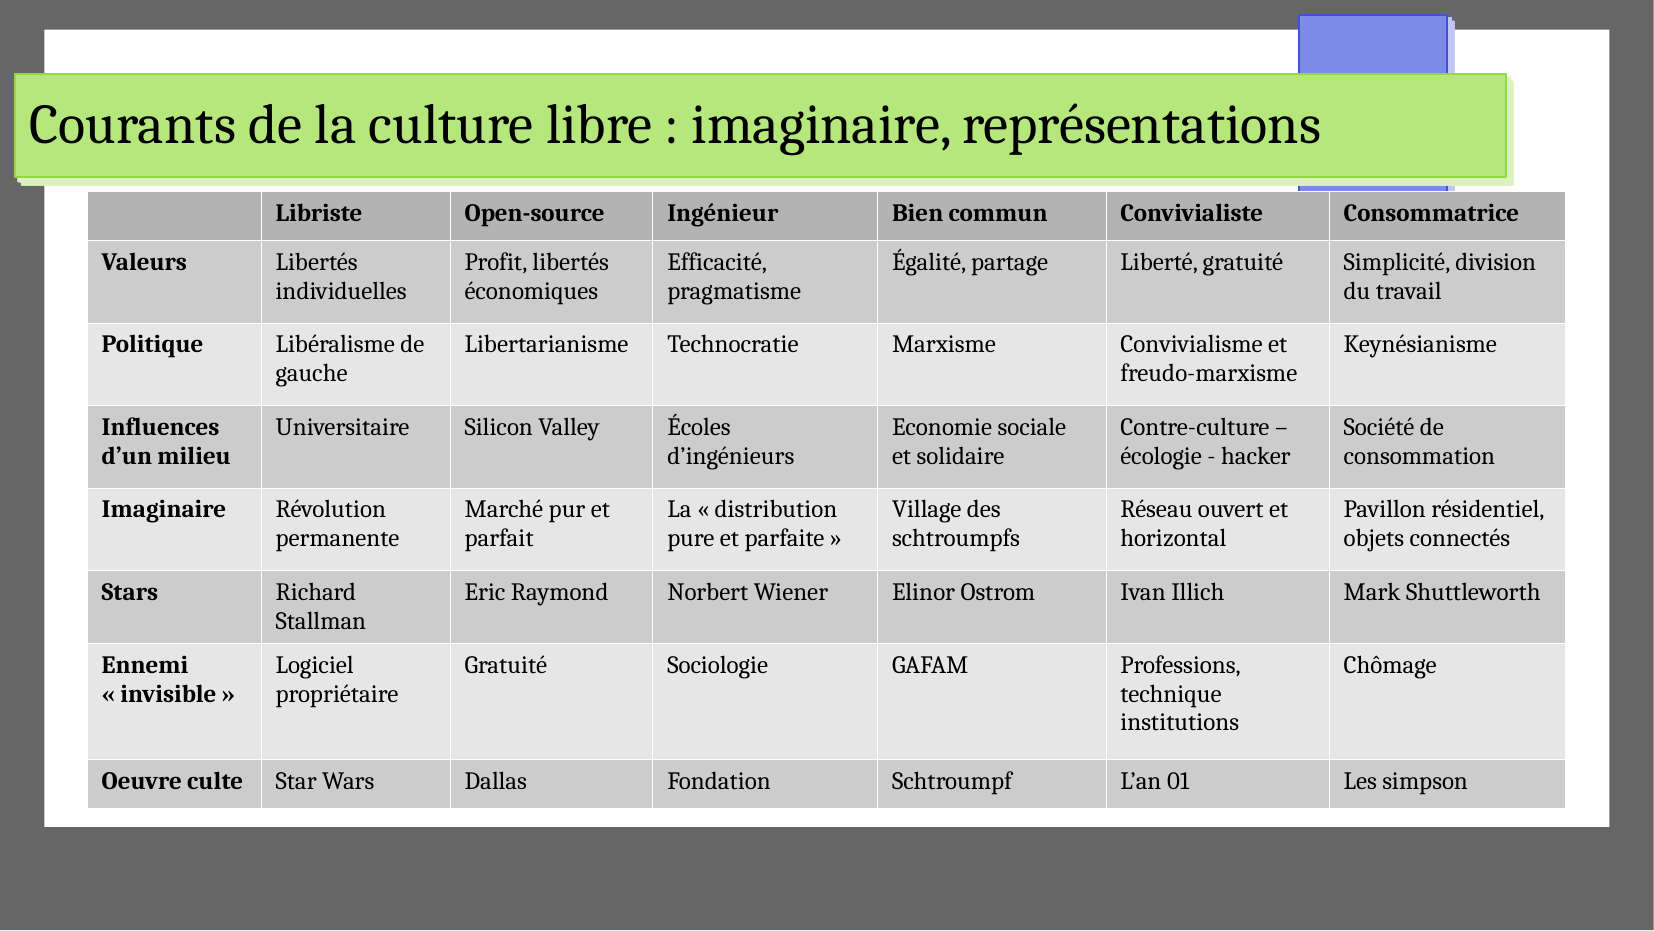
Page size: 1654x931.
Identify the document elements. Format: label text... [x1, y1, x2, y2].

table_cell Les simpson [1330, 760, 1565, 808]
table_cell Universitaire [262, 406, 450, 488]
table_cell Chômage [1330, 644, 1565, 759]
table_cell Fondation [653, 760, 877, 808]
table_cell La « distribution pure et parfaite » [653, 489, 877, 570]
table_cell Réseau ouvert et horizontal [1107, 489, 1329, 570]
table_cell L’an 01 [1107, 760, 1329, 808]
table_cell Silicon Valley [451, 406, 652, 488]
table_cell Libertés individuelles [262, 241, 450, 323]
table_cell Valeurs [88, 241, 261, 323]
table_cell Professions, technique institutions [1107, 644, 1329, 759]
table_cell Keynésianisme [1330, 324, 1565, 405]
table_cell Efficacité, pragmatisme [653, 241, 877, 323]
table_cell Norbert Wiener [653, 571, 877, 643]
table_header Bien commun [878, 192, 1106, 240]
table_cell Elinor Ostrom [878, 571, 1106, 643]
table_cell Stars [88, 571, 261, 643]
table_cell Ennemi « invisible » [88, 644, 261, 759]
table_cell Libéralisme de gauche [262, 324, 450, 405]
table_cell Eric Raymond [451, 571, 652, 643]
table_header Libriste [262, 192, 450, 240]
table_cell Logiciel propriétaire [262, 644, 450, 759]
table_cell Dallas [451, 760, 652, 808]
table_cell Marché pur et parfait [451, 489, 652, 570]
table_cell Sociologie [653, 644, 877, 759]
table_cell Écoles d’ingénieurs [653, 406, 877, 488]
table_cell Politique [88, 324, 261, 405]
table_cell Influences d’un milieu [88, 406, 261, 488]
table_cell Gratuité [451, 644, 652, 759]
table_cell Société de consommation [1330, 406, 1565, 488]
table_header [88, 192, 261, 240]
table_cell Simplicité, division du travail [1330, 241, 1565, 323]
table_cell Oeuvre culte [88, 760, 261, 808]
table_cell Convivialisme et freudo-marxisme [1107, 324, 1329, 405]
table_cell Liberté, gratuité [1107, 241, 1329, 323]
table_cell Schtroumpf [878, 760, 1106, 808]
table_cell Profit, libertés économiques [451, 241, 652, 323]
table_cell GAFAM [878, 644, 1106, 759]
title Courants de la culture libre : imaginaire, représentations [29, 60, 1565, 191]
table_cell Mark Shuttleworth [1330, 571, 1565, 643]
table_cell Village des schtroumpfs [878, 489, 1106, 570]
table_header Convivialiste [1107, 192, 1329, 240]
table_cell Richard Stallman [262, 571, 450, 643]
table_cell Libertarianisme [451, 324, 652, 405]
table_header Open-source [451, 192, 652, 240]
table_cell Technocratie [653, 324, 877, 405]
table_cell Economie sociale et solidaire [878, 406, 1106, 488]
table_cell Marxisme [878, 324, 1106, 405]
table_header Ingénieur [653, 192, 877, 240]
table_cell Imaginaire [88, 489, 261, 570]
table_cell Ivan Illich [1107, 571, 1329, 643]
table_cell Révolution permanente [262, 489, 450, 570]
table_cell Pavillon résidentiel, objets connectés [1330, 489, 1565, 570]
table_header Consommatrice [1330, 192, 1565, 240]
table_cell Contre-culture – écologie - hacker [1107, 406, 1329, 488]
table_cell Star Wars [262, 760, 450, 808]
table_cell Égalité, partage [878, 241, 1106, 323]
